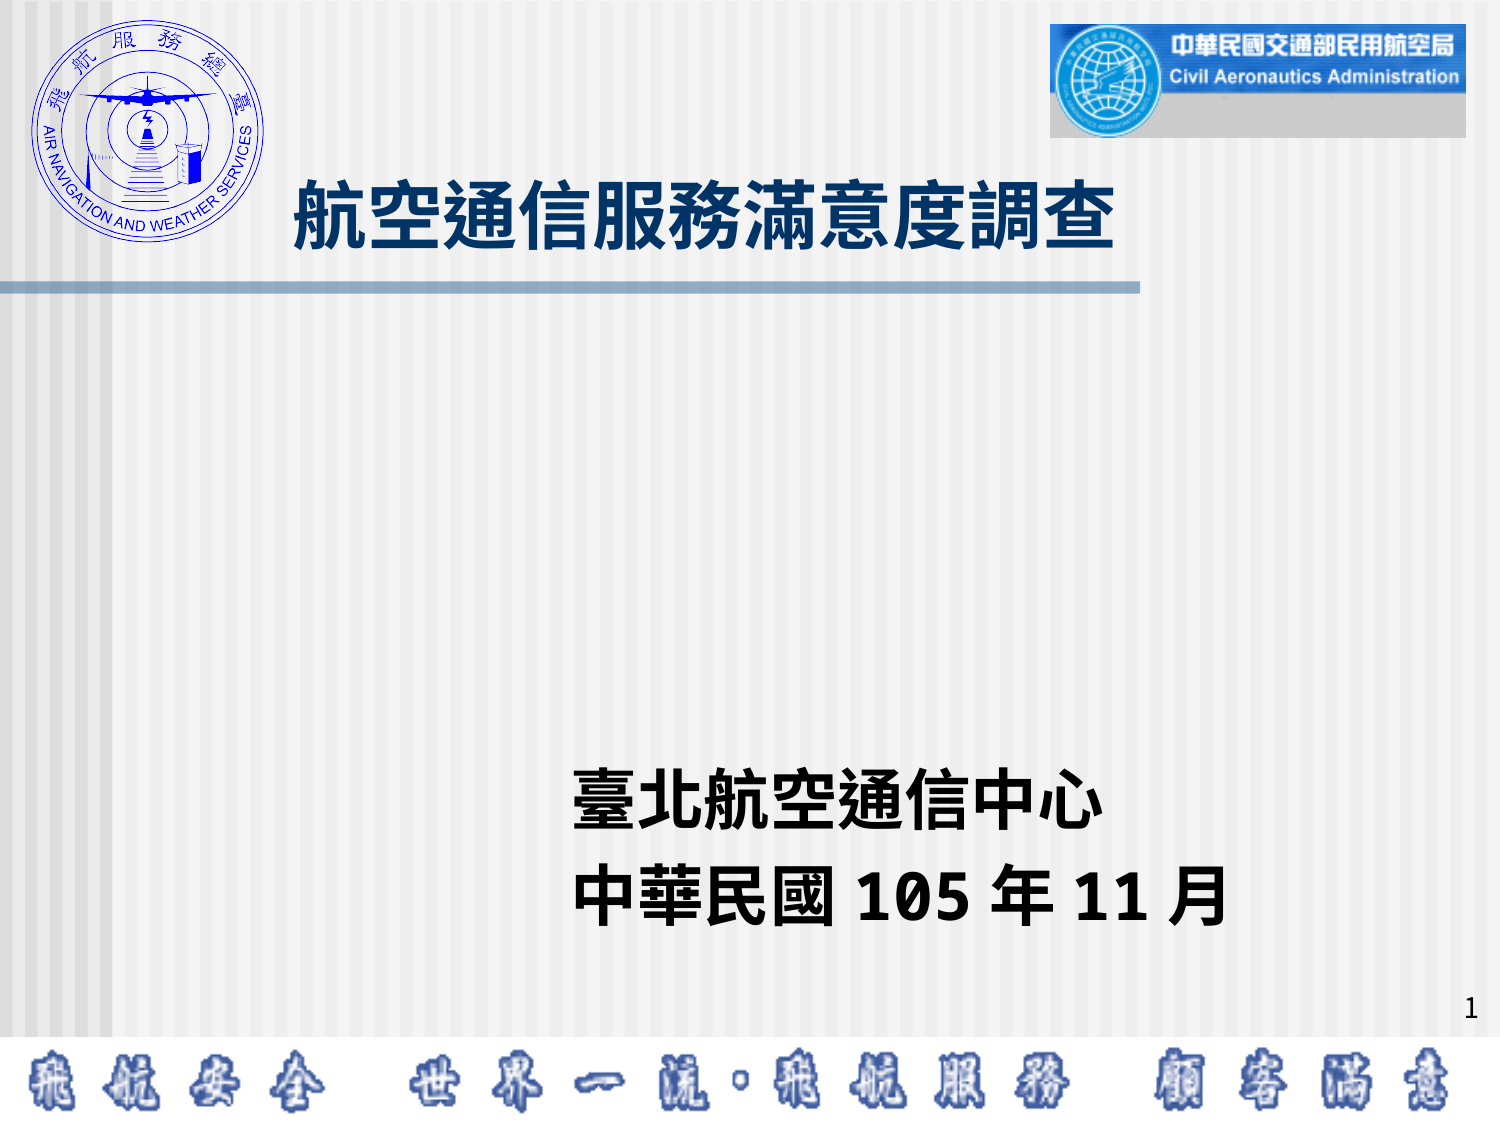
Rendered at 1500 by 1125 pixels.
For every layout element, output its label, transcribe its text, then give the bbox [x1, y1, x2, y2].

title 航空通信服務滿意度調查 [277, 160, 1400, 267]
text_box <編號> [1181, 964, 1495, 1040]
list 臺北航空通信中心 中華民國105年11月 [137, 749, 1468, 1000]
